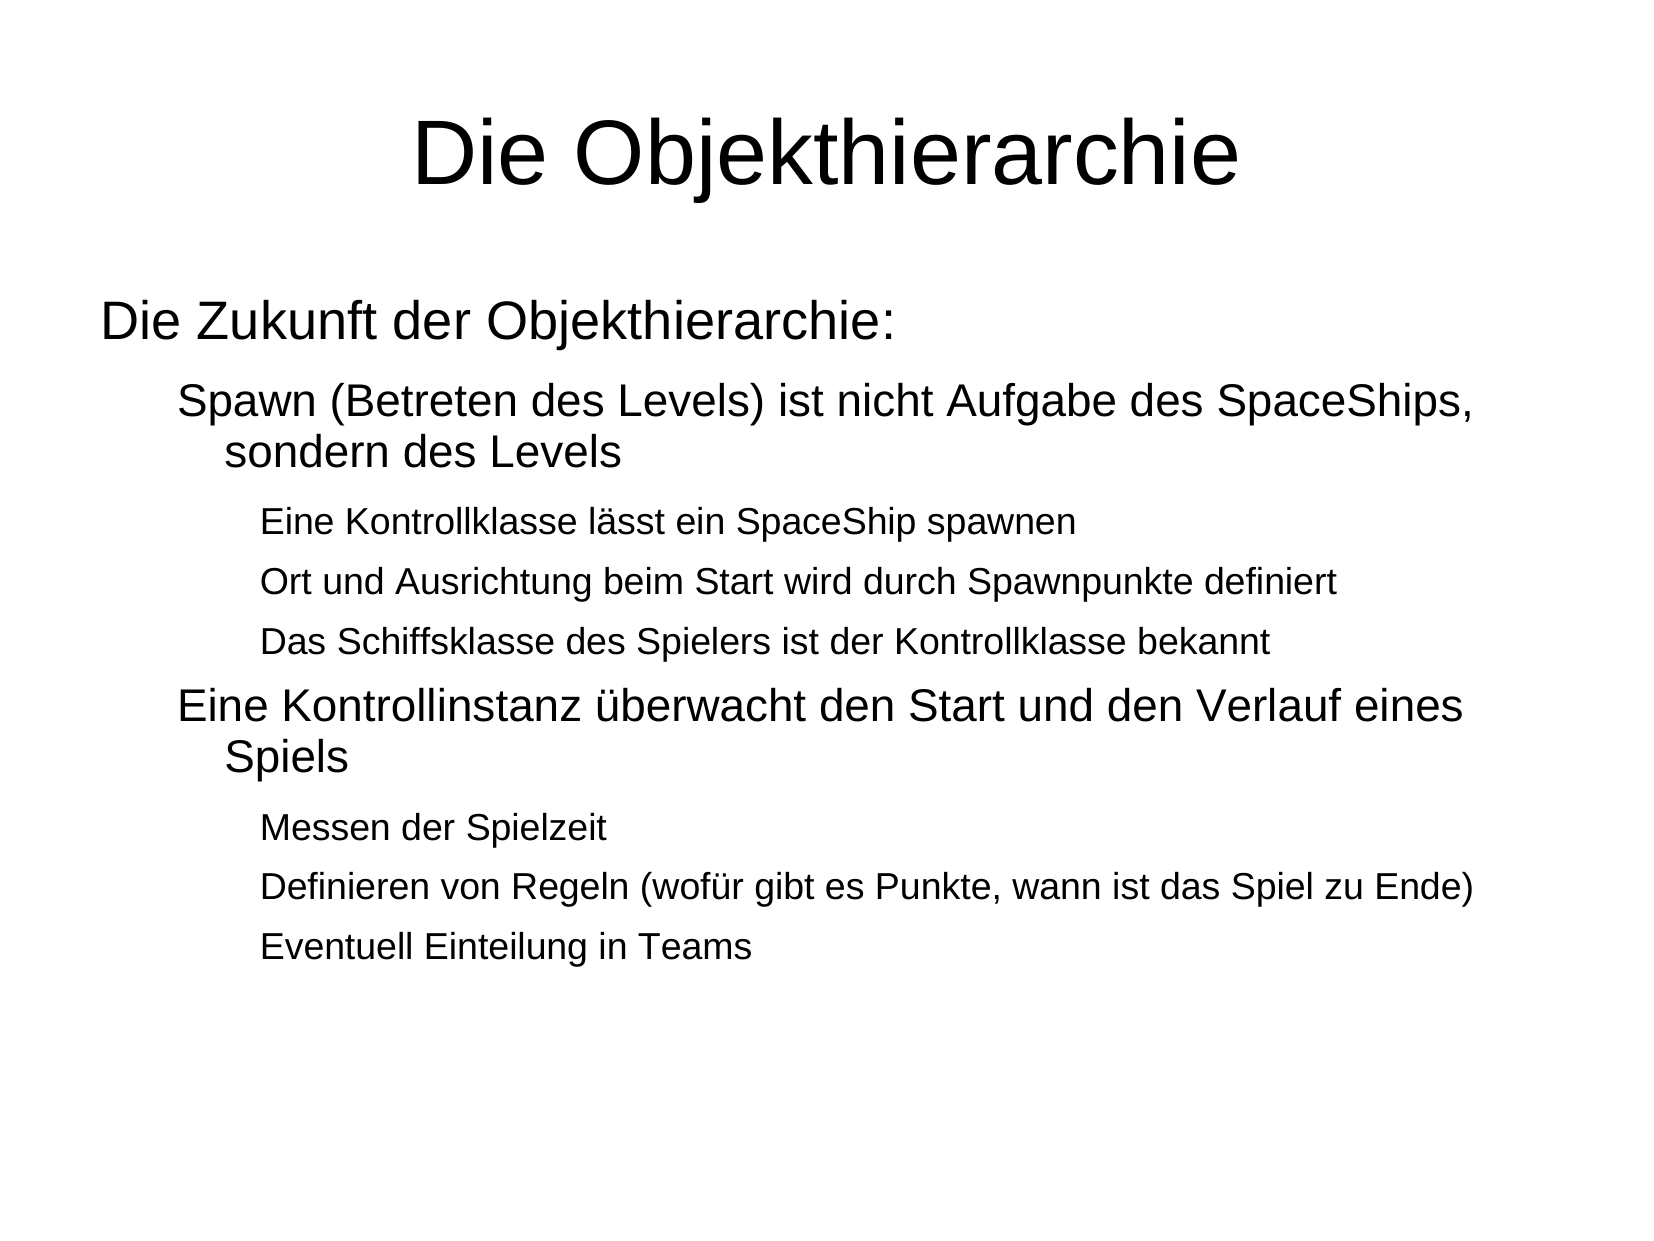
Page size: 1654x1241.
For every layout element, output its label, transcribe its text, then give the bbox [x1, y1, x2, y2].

title Die Objekthierarchie [82, 56, 1571, 250]
list Die Zukunft der Objekthierarchie: Spawn (Betreten des Levels) ist nicht Aufgabe des SpaceShips, sondern des Levels Eine Kontrollklasse lässt ein SpaceShip spawnen Ort und Ausrichtung beim Start wird durch Spawnpunkte definiert Das Schiffsklasse des Spielers ist der Kontrollklasse bekannt Eine Kontrollinstanz überwacht den Start und den Verlauf eines Spiels Messen der Spielzeit Definieren von Regeln (wofür gibt es Punkte, wann ist das Spiel zu Ende) Eventuell Einteilung in Teams [82, 290, 1571, 1094]
